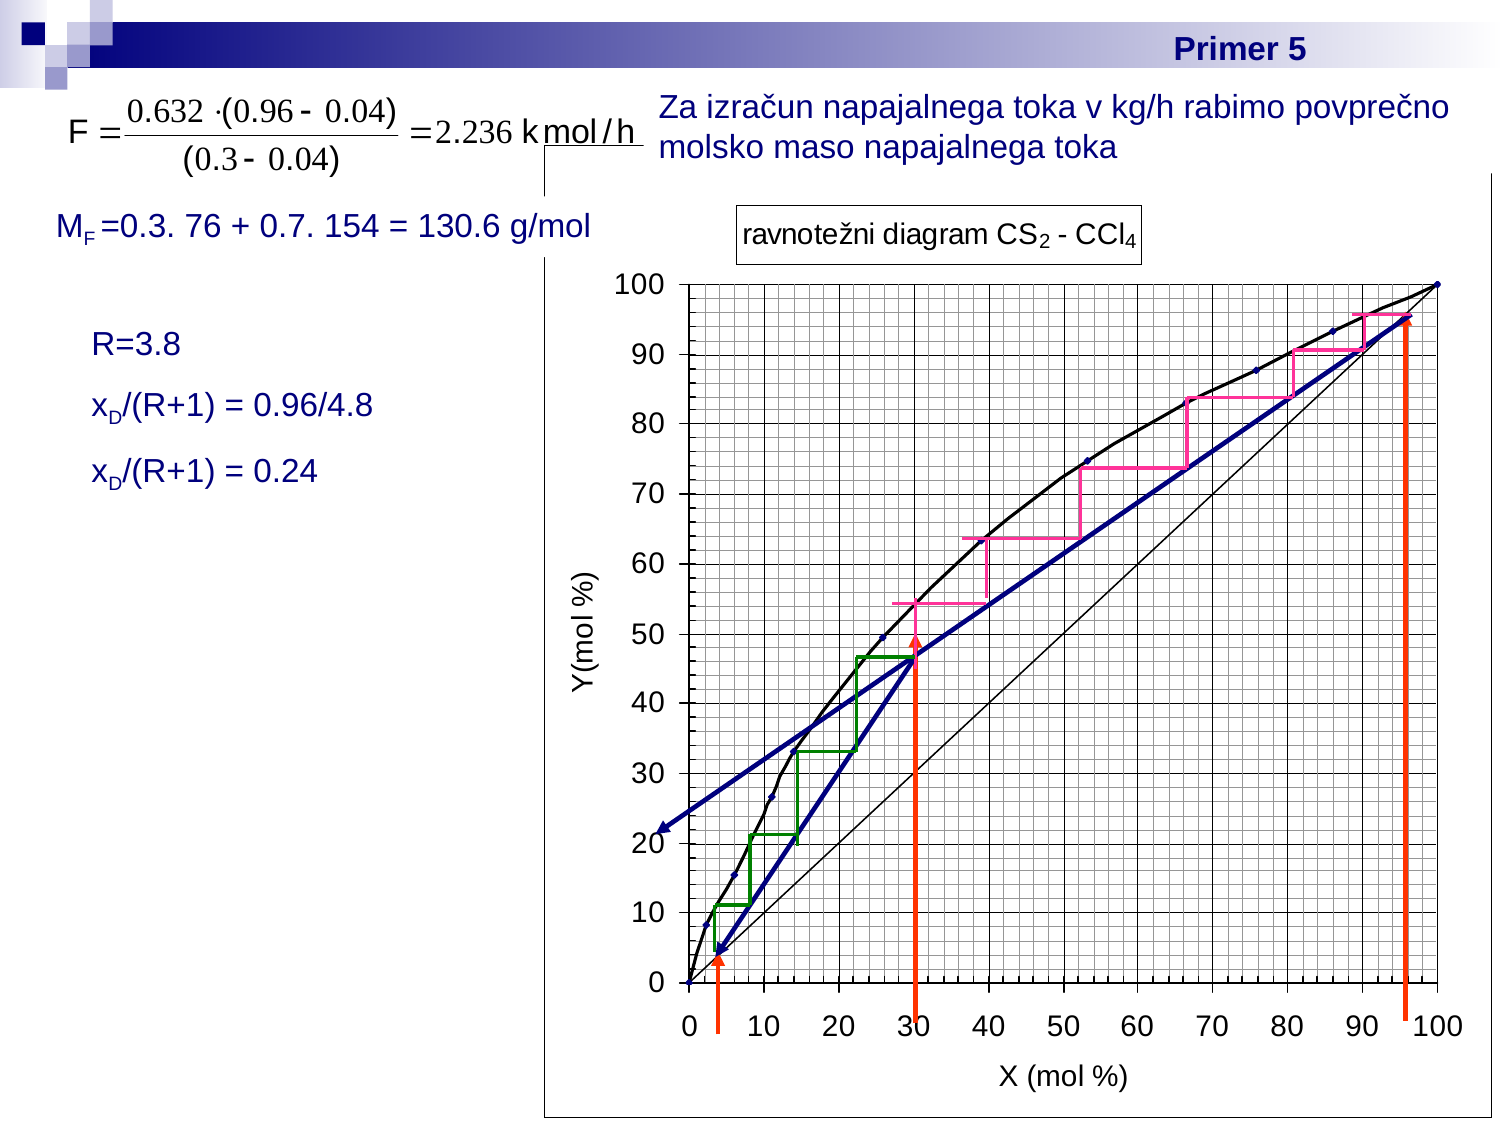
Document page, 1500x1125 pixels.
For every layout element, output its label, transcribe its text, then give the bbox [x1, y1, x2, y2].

text_box MF =0.3. 76 + 0.7. 154 = 130.6 g/mol [41, 196, 632, 258]
text_box Primer 5 [980, 18, 1500, 75]
text_box Za izračun napajalnega toka v kg/h rabimo povprečno molsko maso napajalnega toka [643, 78, 1500, 174]
text_box R=3.8 xD/(R+1) = 0.96/4.8 xD/(R+1) = 0.24 [76, 314, 431, 503]
chart [64, 90, 1500, 1125]
